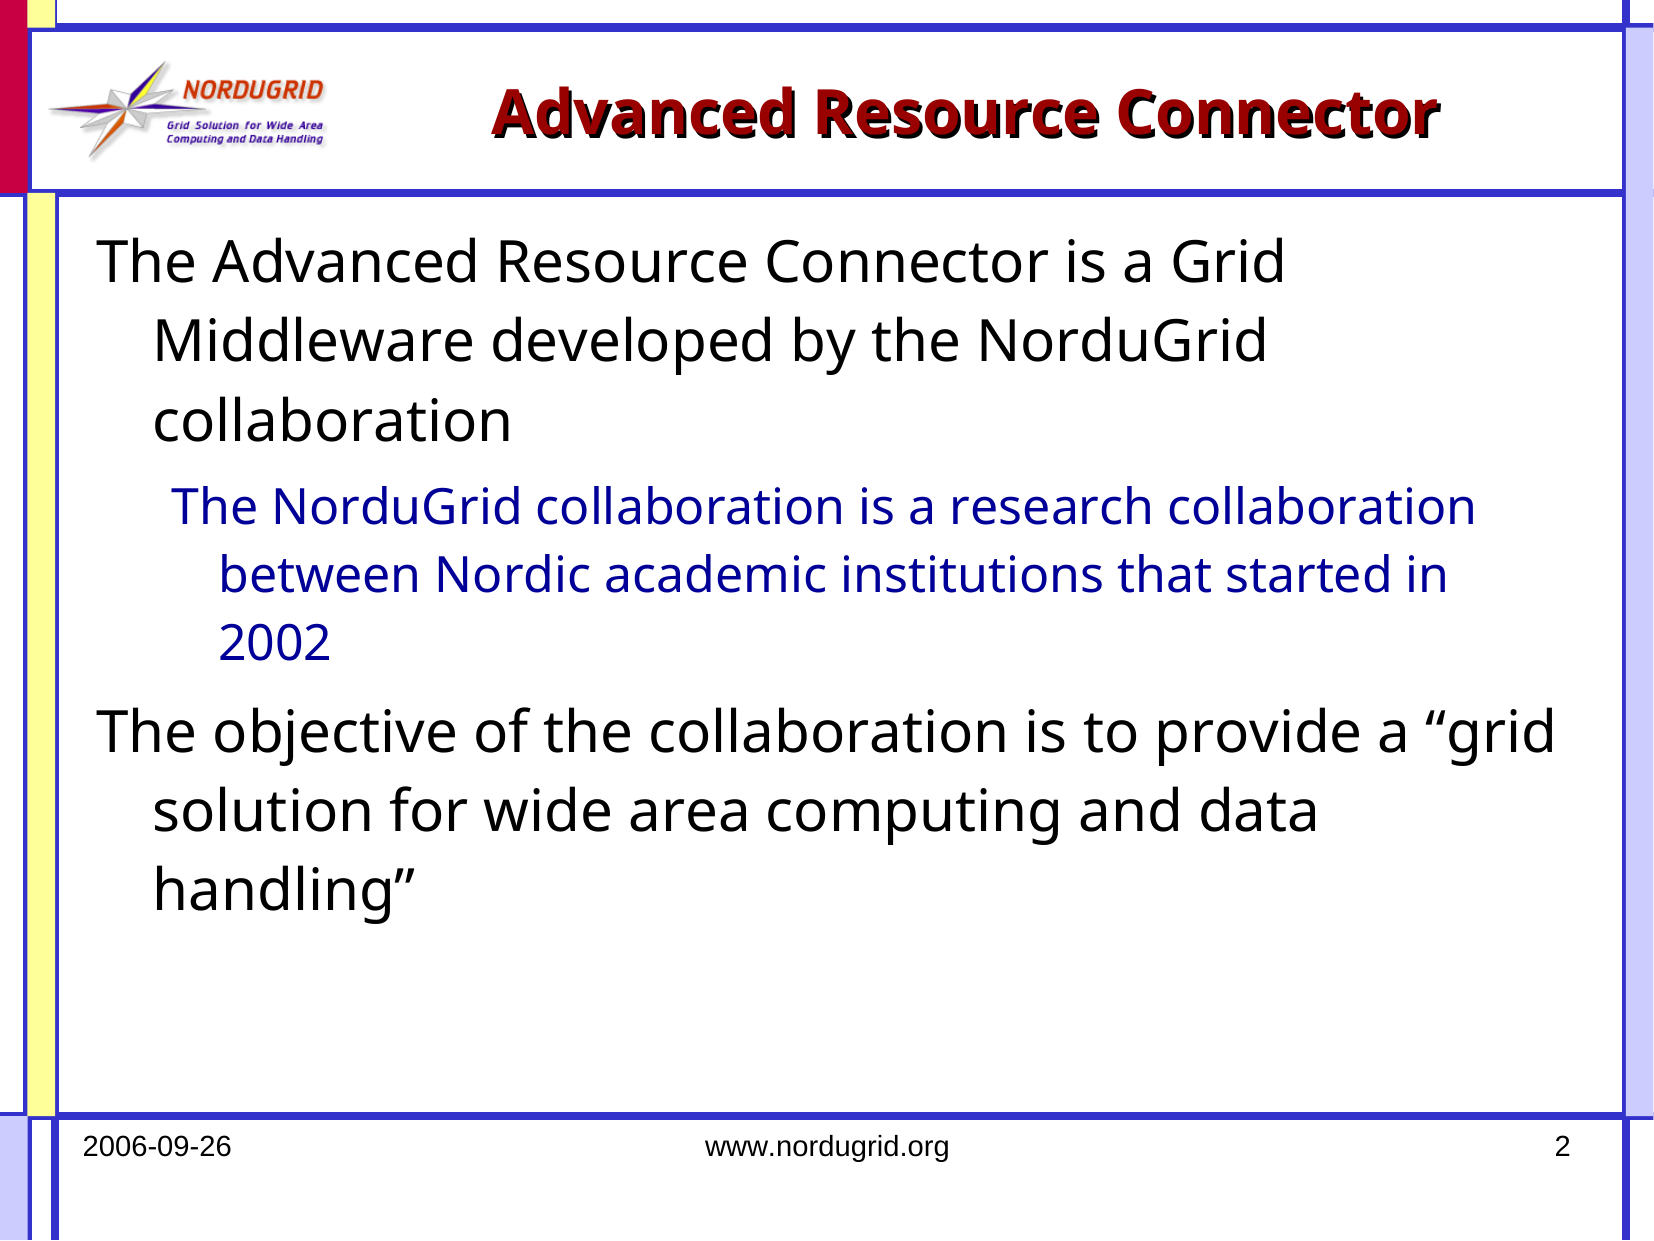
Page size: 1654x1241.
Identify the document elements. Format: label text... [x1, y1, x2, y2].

list The Advanced Resource Connector is a Grid Middleware developed by the NorduGrid collaboration The NorduGrid collaboration is a research collaboration between Nordic academic institutions that started in 2002 The objective of the collaboration is to provide a “grid solution for wide area computing and data handling” [96, 220, 1571, 1103]
title Advanced Resource Connector [358, 19, 1574, 202]
picture [44, 55, 331, 163]
